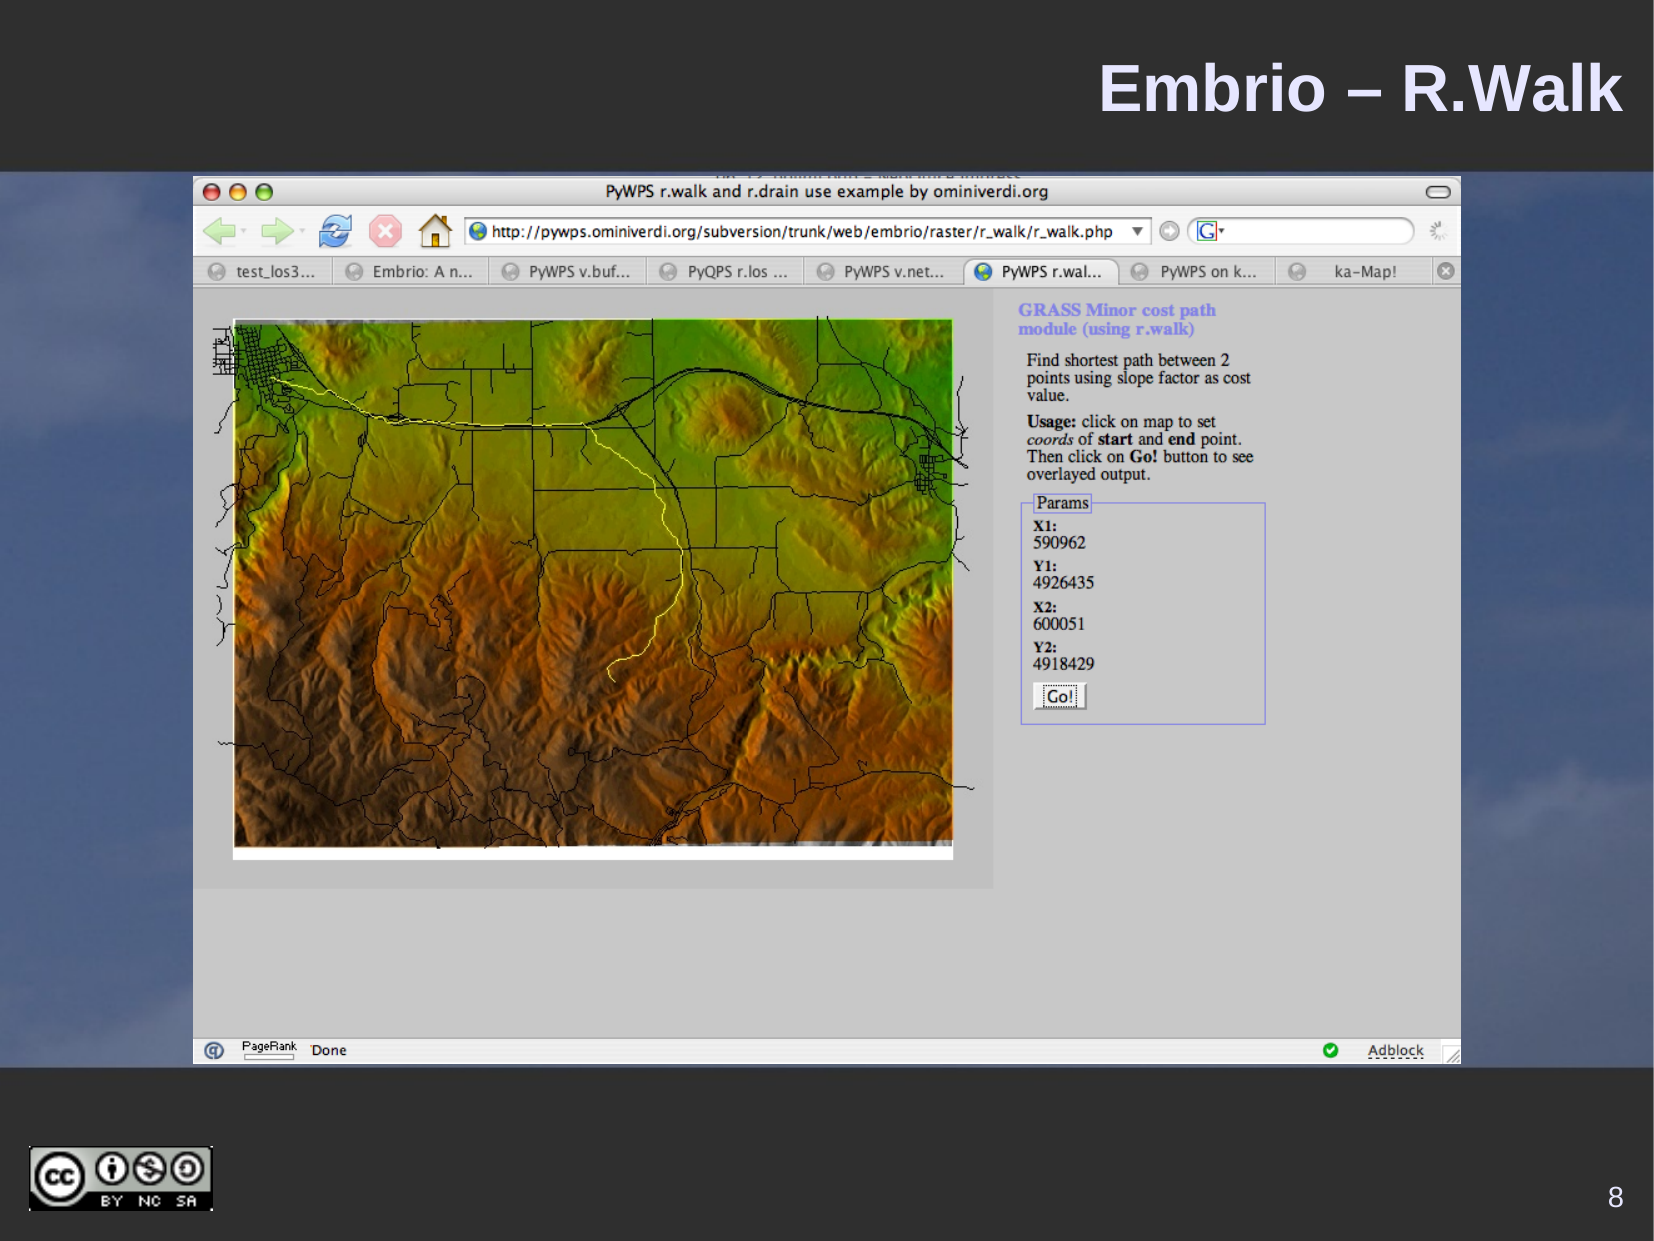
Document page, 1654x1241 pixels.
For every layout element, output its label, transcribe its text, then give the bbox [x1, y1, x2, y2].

title Embrio – R.Walk [29, 29, 1625, 148]
picture [0, 0, 1654, 1241]
